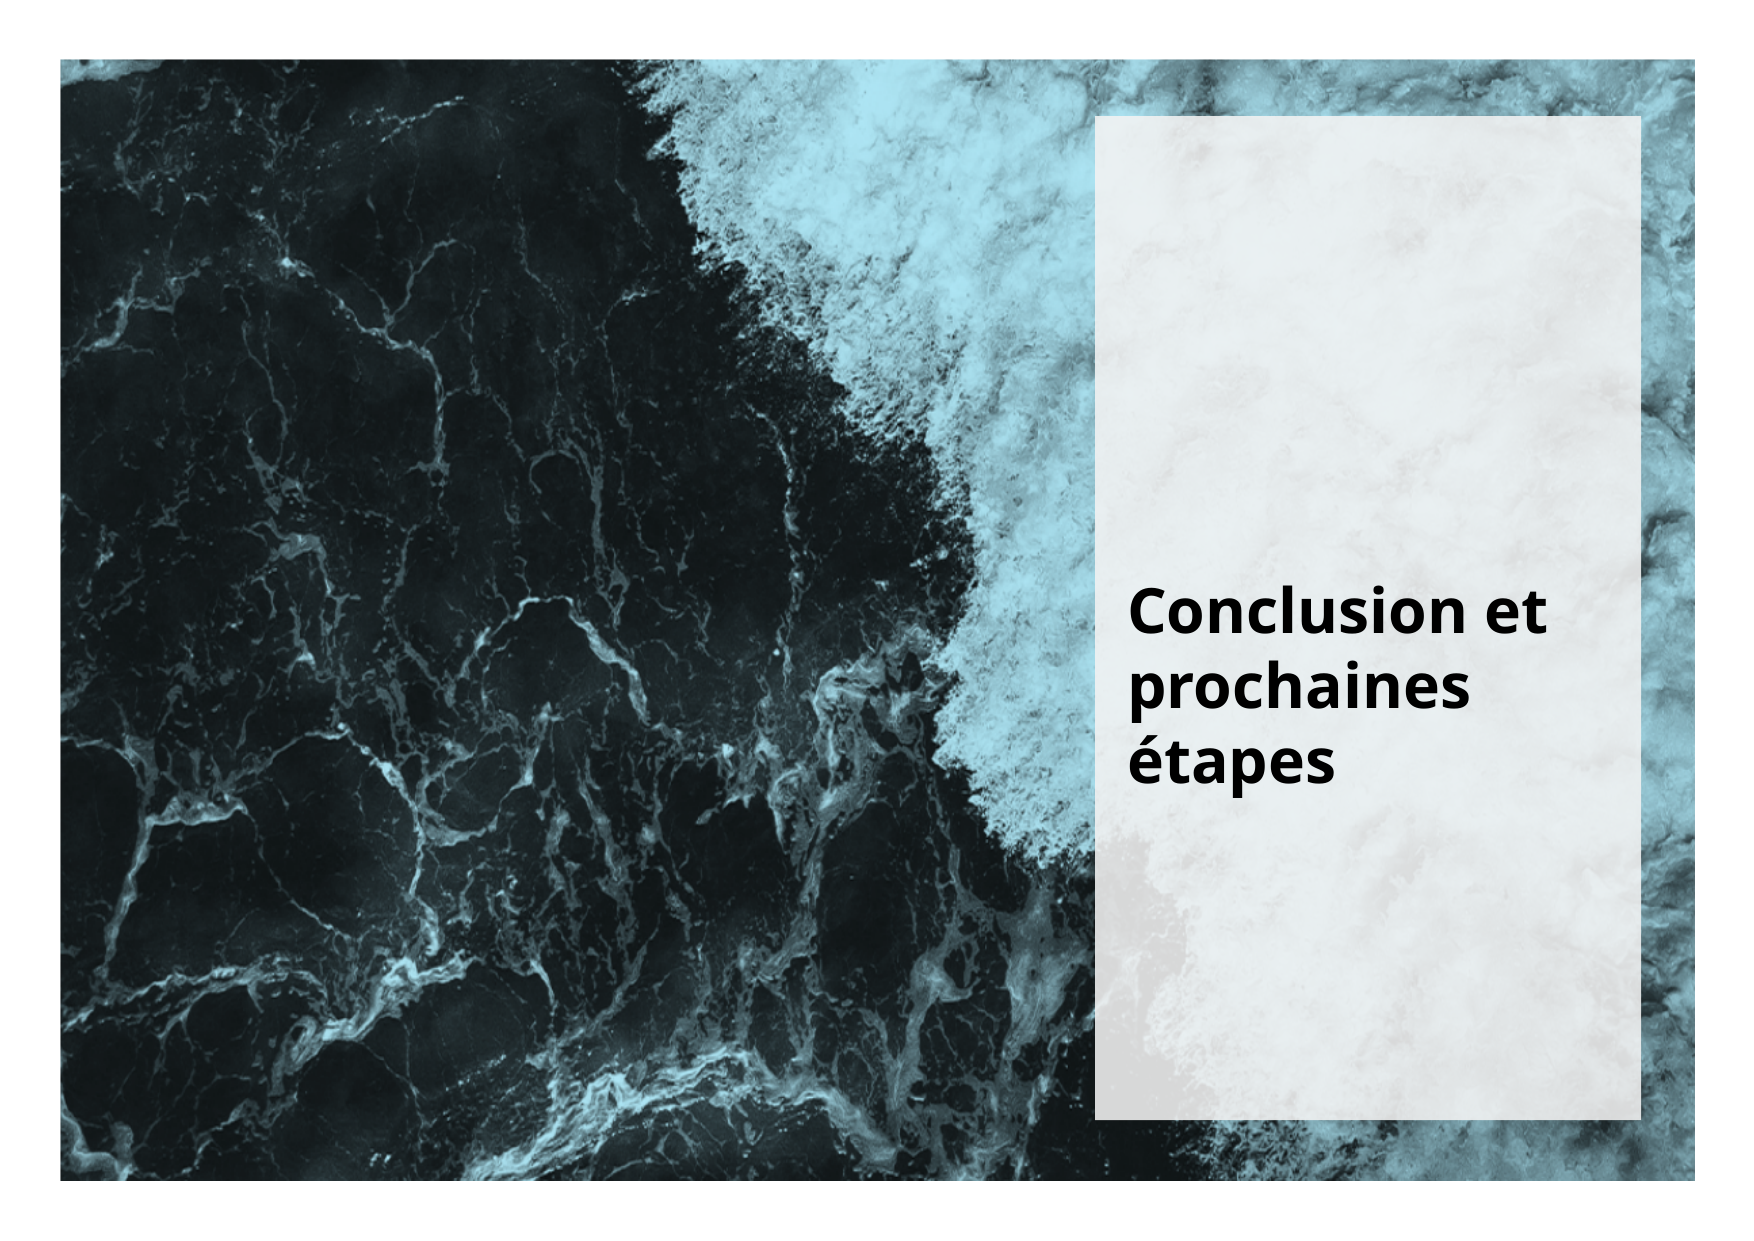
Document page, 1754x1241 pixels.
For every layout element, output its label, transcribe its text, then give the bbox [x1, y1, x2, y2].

text_box Conclusion et prochaines étapes [1112, 563, 1624, 805]
picture [59, 58, 1695, 1181]
text_box [1095, 116, 1641, 1120]
